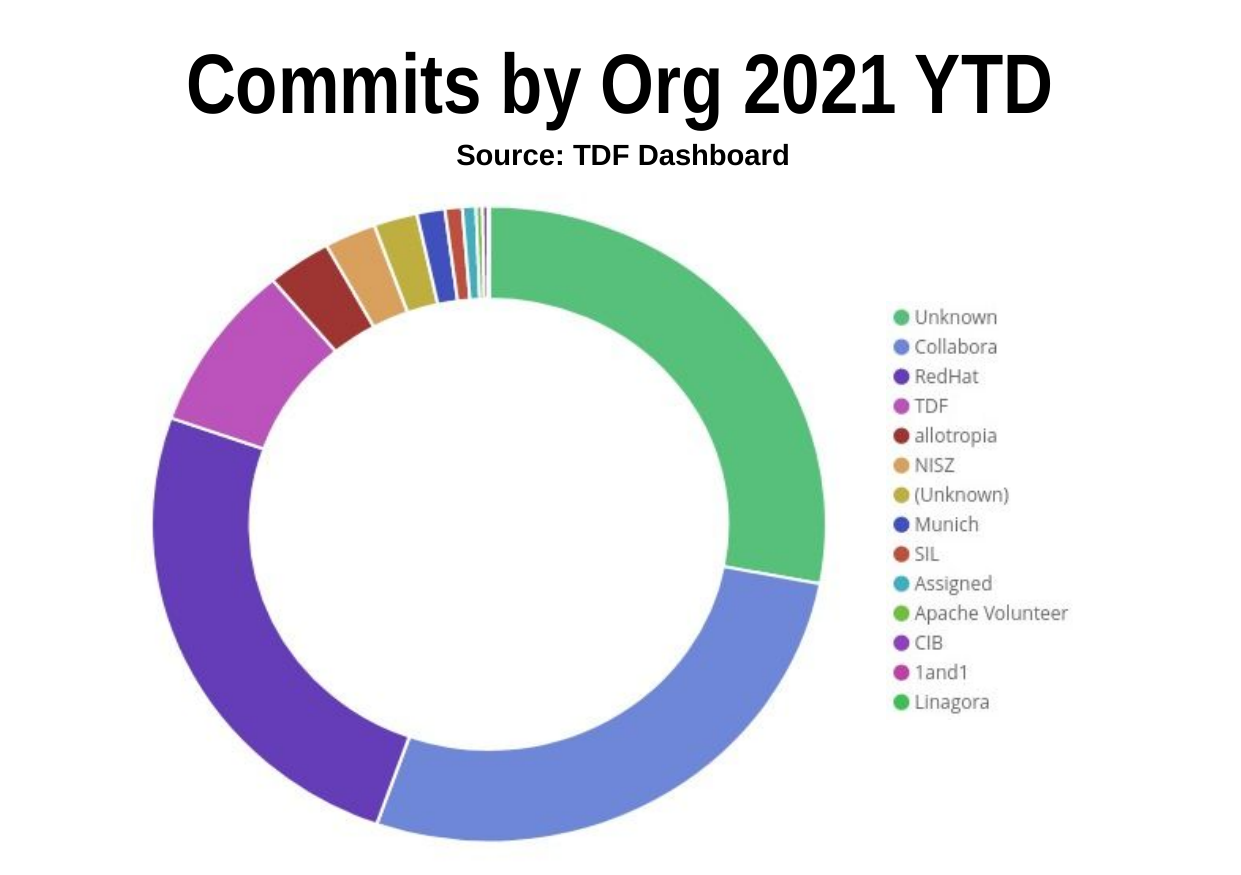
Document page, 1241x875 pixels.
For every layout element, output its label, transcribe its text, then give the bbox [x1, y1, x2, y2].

picture [131, 192, 841, 863]
text_box Source: TDF Dashboard [441, 131, 806, 185]
picture [886, 301, 1076, 721]
title Commits by Org 2021 YTD [11, 0, 1229, 173]
